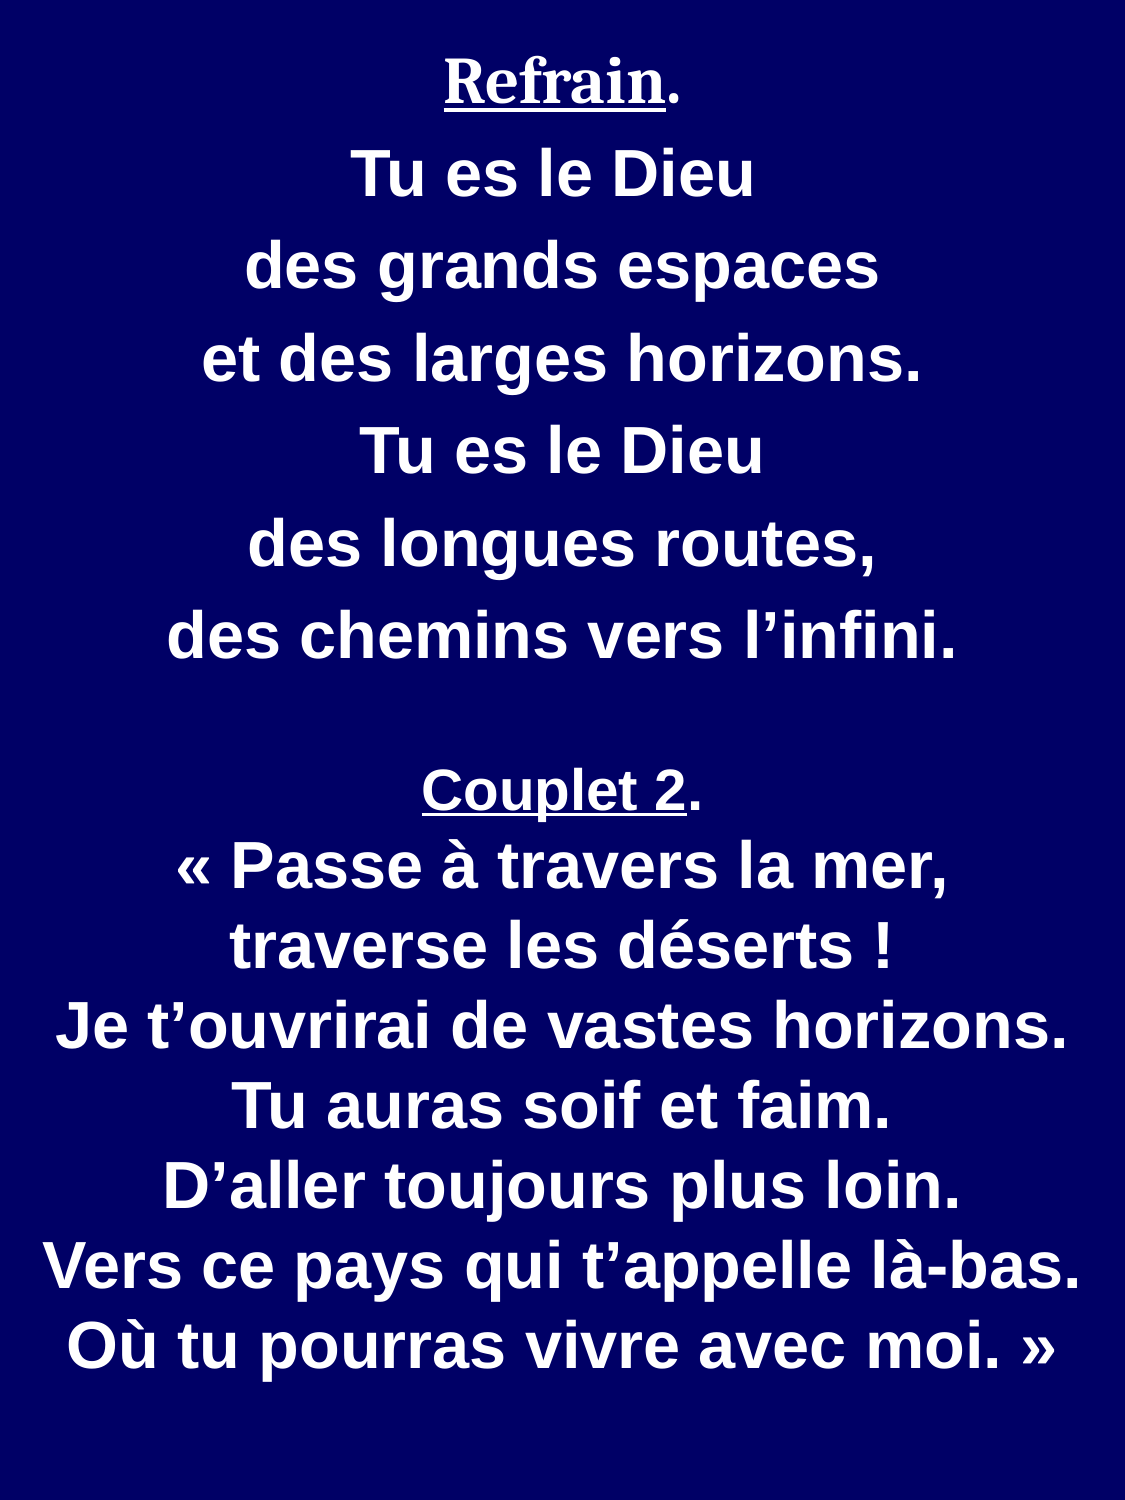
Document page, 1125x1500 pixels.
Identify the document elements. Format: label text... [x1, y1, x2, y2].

text_box Refrain. Tu es le Dieu des grands espaces et des larges horizons. Tu es le Dieu des longues routes, des chemins vers l’infini. Couplet 2. « Passe à travers la mer, traverse les déserts ! Je t’ouvrirai de vastes horizons. Tu auras soif et faim. D’aller toujours plus loin. Vers ce pays qui t’appelle là-bas. Où tu pourras vivre avec moi. » [0, 35, 1125, 1384]
